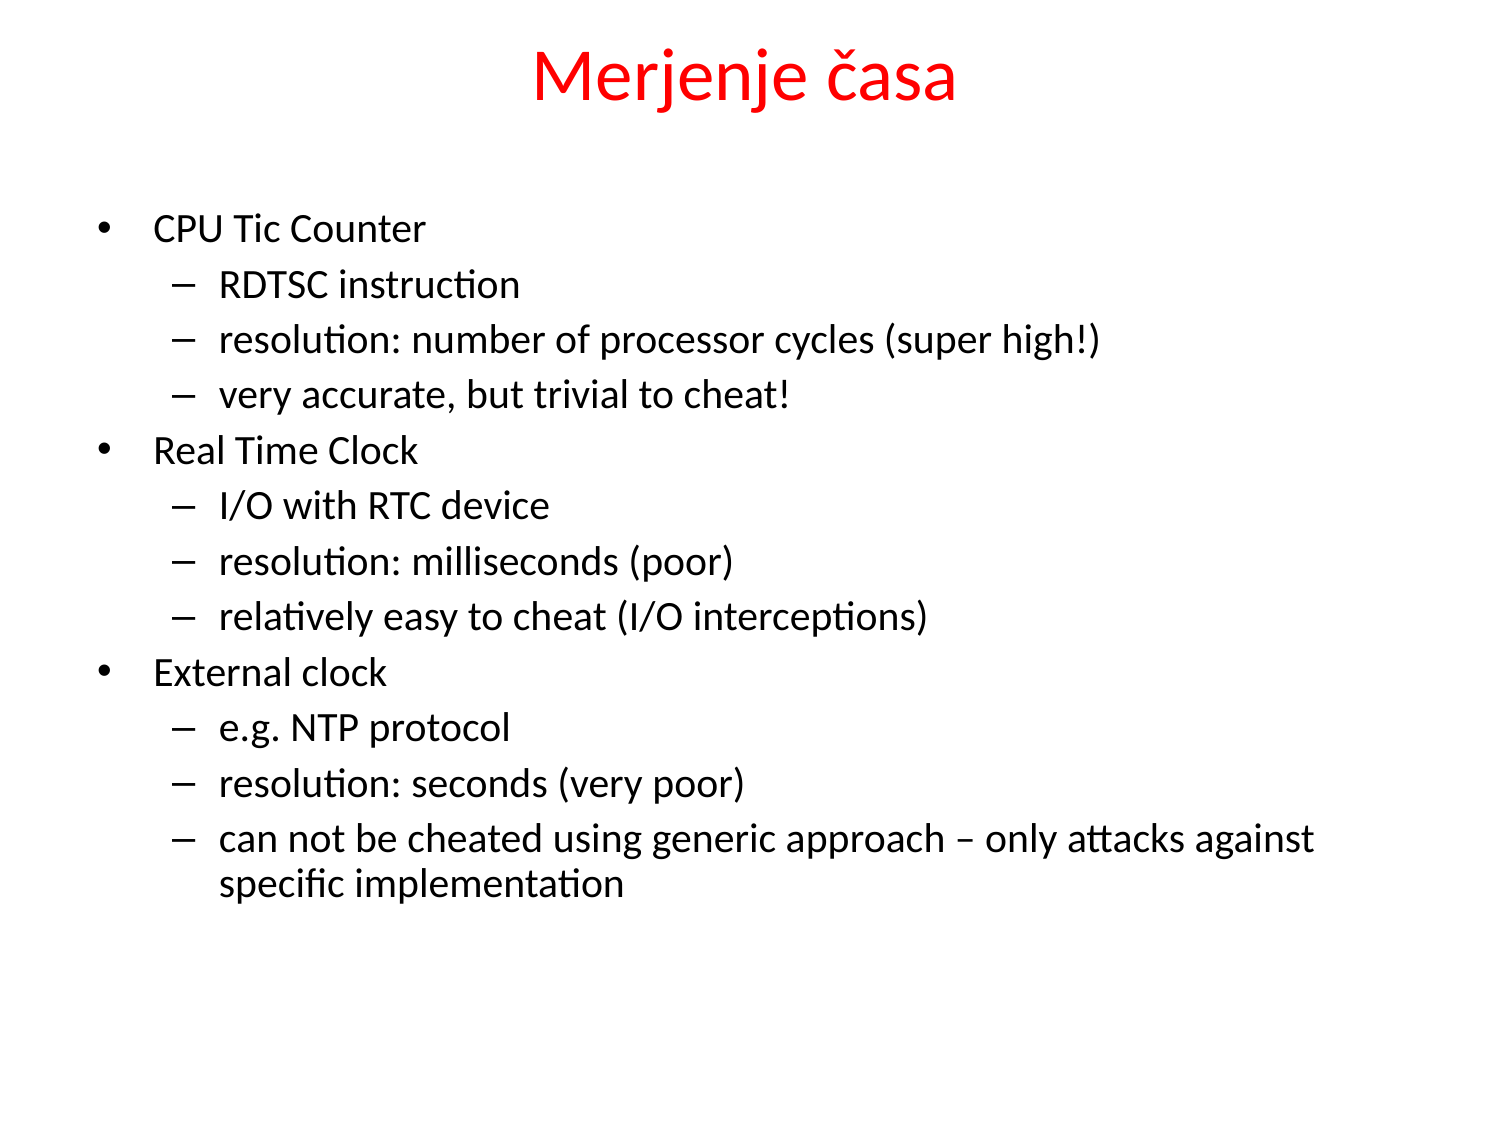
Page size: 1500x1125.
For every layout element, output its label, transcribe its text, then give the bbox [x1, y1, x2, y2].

title Merjenje časa [70, 0, 1421, 141]
list CPU Tic Counter RDTSC instruction resolution: number of processor cycles (super high!) very accurate, but trivial to cheat! Real Time Clock I/O with RTC device resolution: milliseconds (poor) relatively easy to cheat (I/O interceptions) External clock e.g. NTP protocol resolution: seconds (very poor) can not be cheated using generic approach – only attacks against specific implementation [82, 199, 1433, 942]
